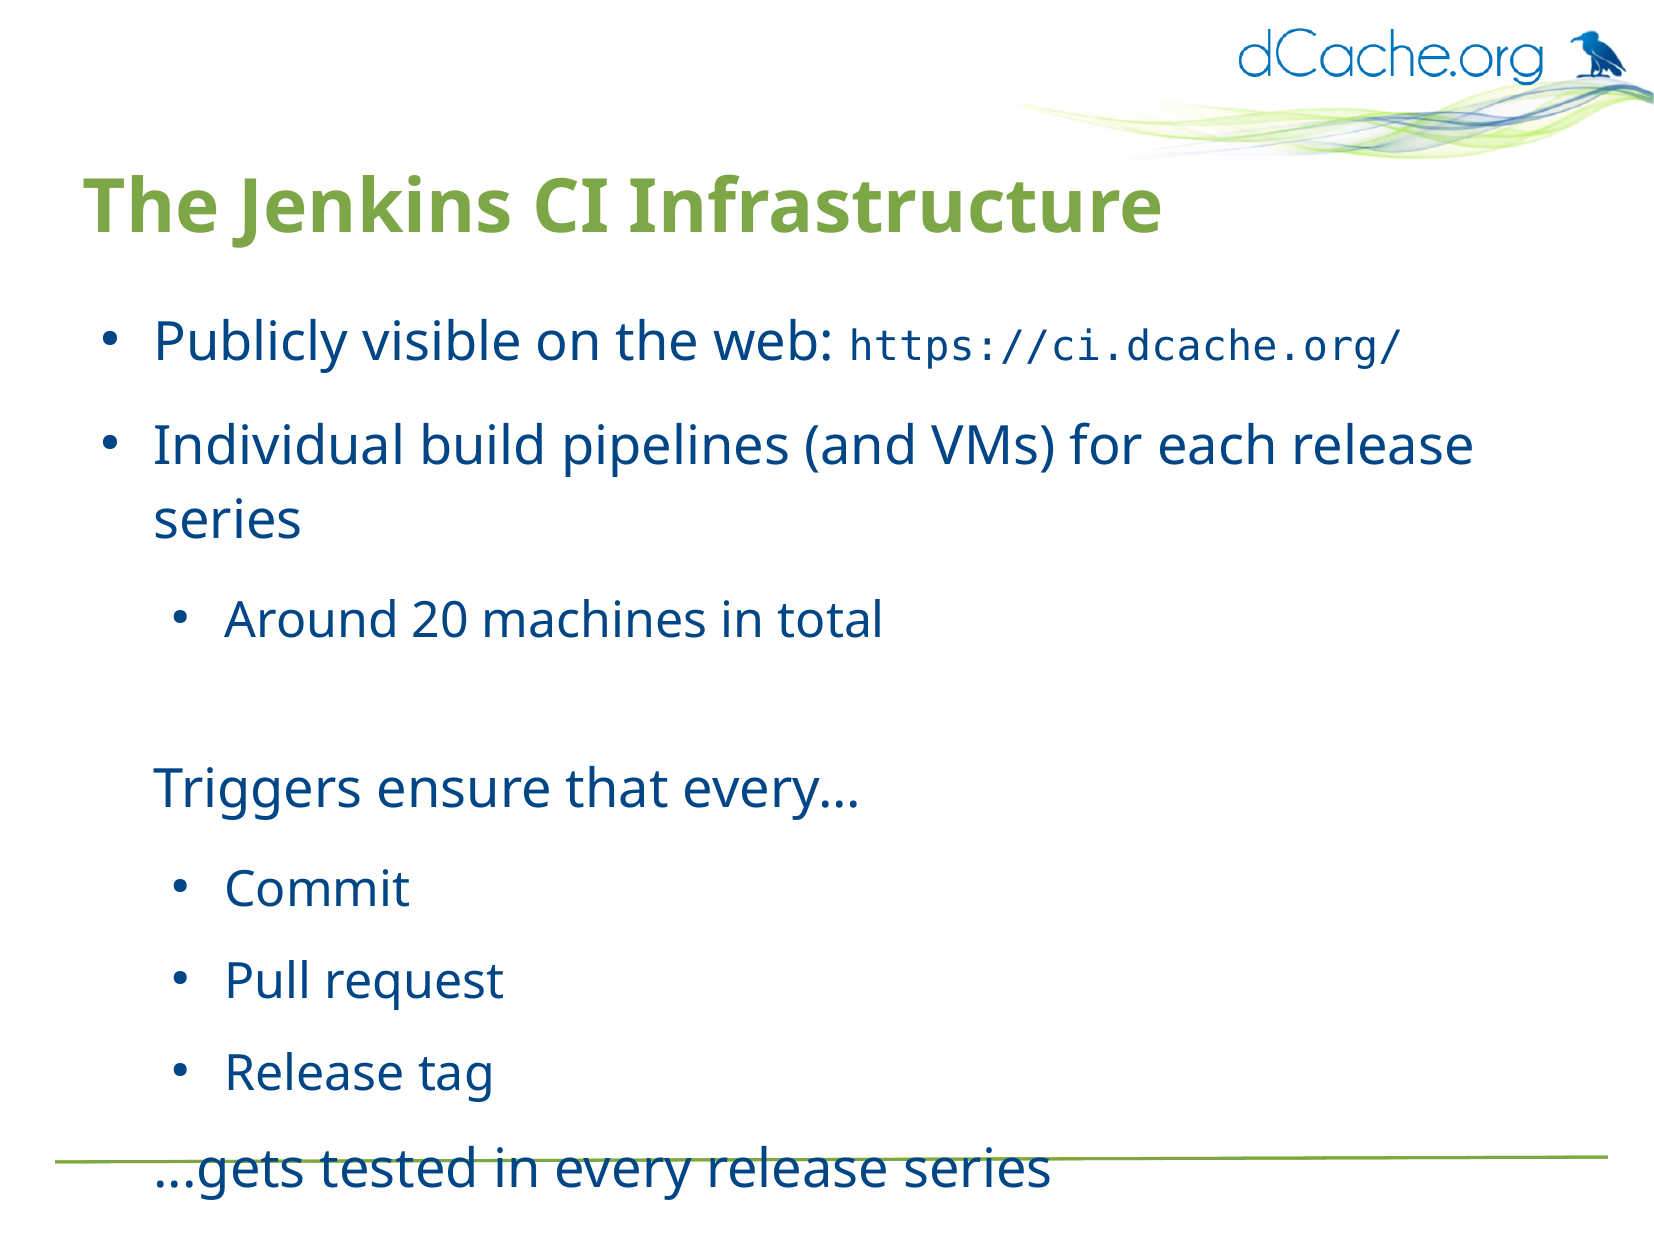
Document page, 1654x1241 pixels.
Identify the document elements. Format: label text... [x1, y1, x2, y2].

title The Jenkins CI Infrastructure [82, 156, 1605, 251]
picture [956, 16, 1654, 169]
list Publicly visible on the web: https://ci.dcache.org/ Individual build pipelines (and VMs) for each release series Around 20 machines in total Triggers ensure that every... Commit Pull request Release tag ...gets tested in every release series [82, 302, 1571, 1023]
